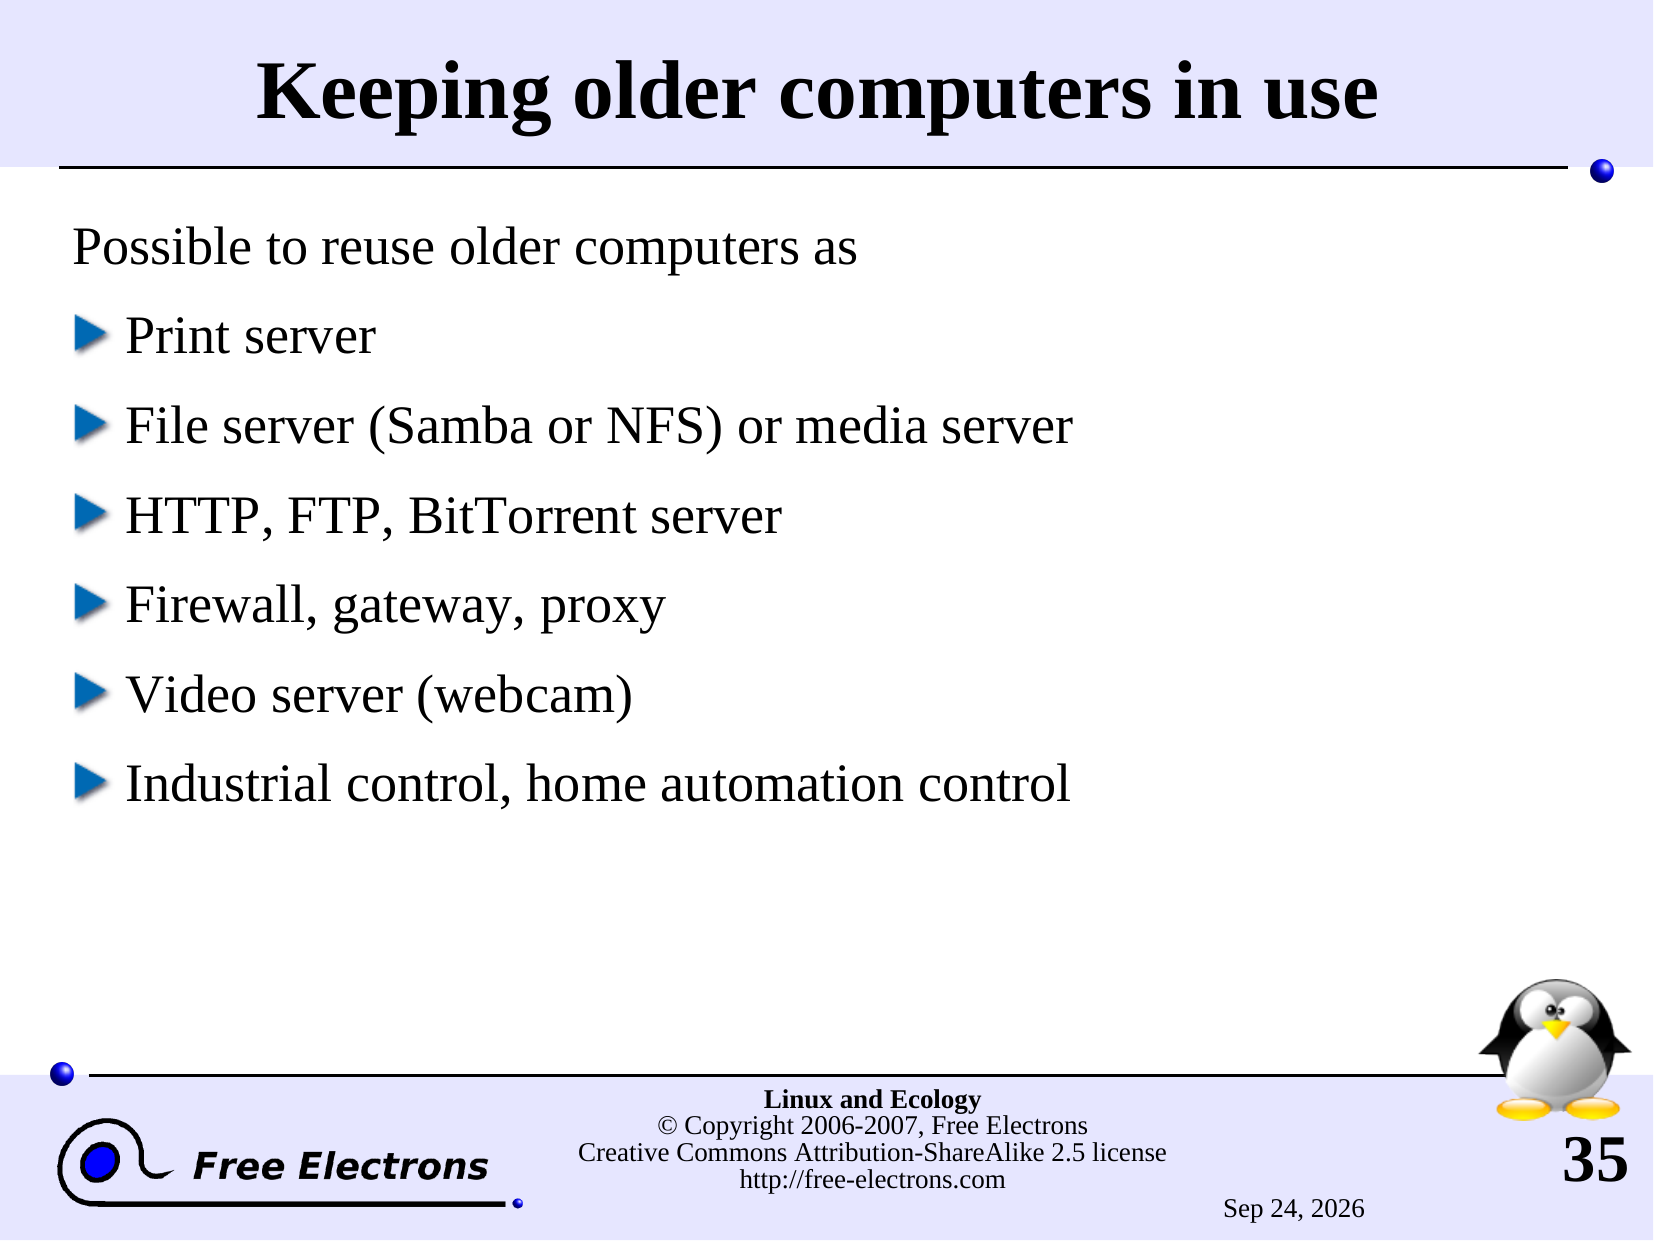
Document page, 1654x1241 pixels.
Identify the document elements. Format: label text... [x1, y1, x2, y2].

list Possible to reuse older computers as Print server File server (Samba or NFS) or media server HTTP, FTP, BitTorrent server Firewall, gateway, proxy Video server (webcam) Industrial control, home automation control [54, 216, 1574, 1066]
title Keeping older computers in use [33, 29, 1604, 153]
picture [50, 1107, 527, 1216]
picture [1476, 979, 1634, 1121]
